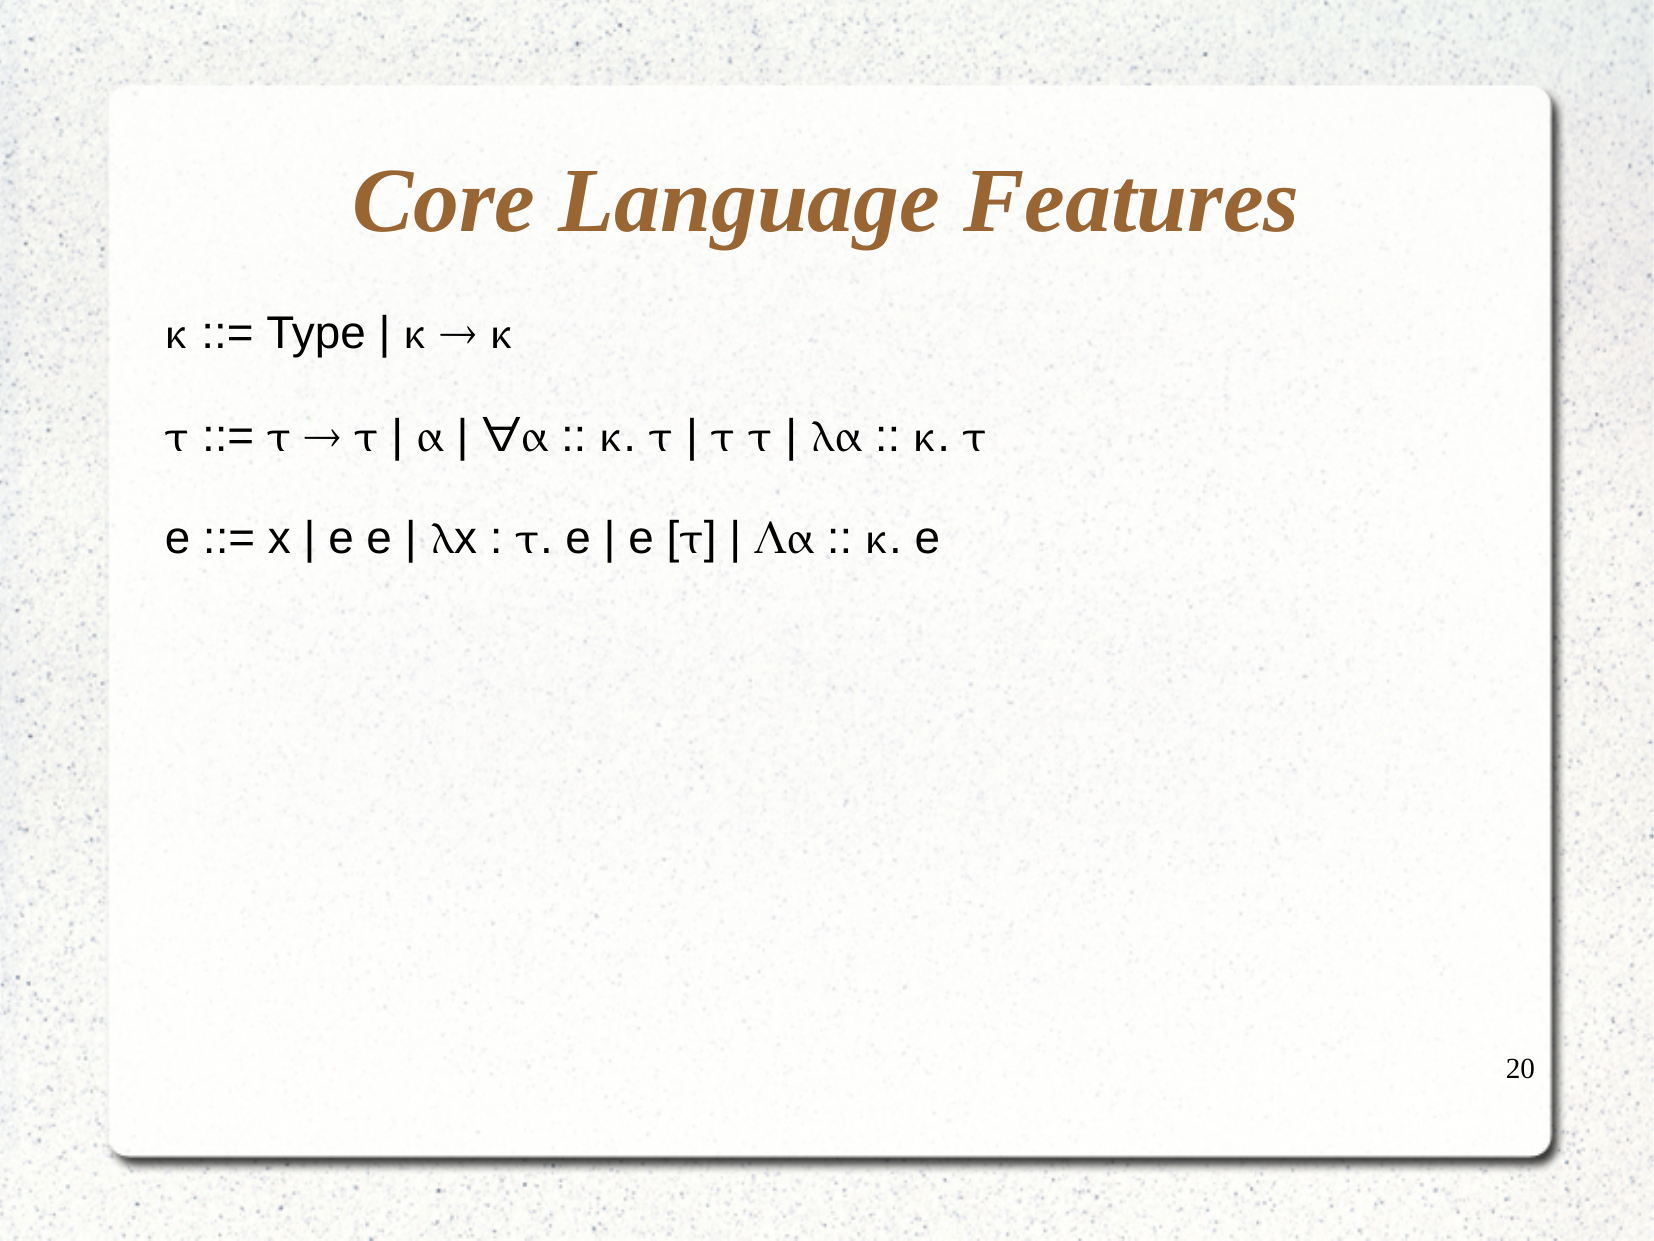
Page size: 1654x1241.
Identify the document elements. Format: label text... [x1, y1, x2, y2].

picture [0, 0, 1654, 1241]
text_box  ::= Type |     ::=    |  | ∀ :: .  |   |  :: .  e ::= x | e e | x : . e | e [] |  :: . e [150, 300, 1501, 657]
title Core Language Features [118, 104, 1536, 297]
